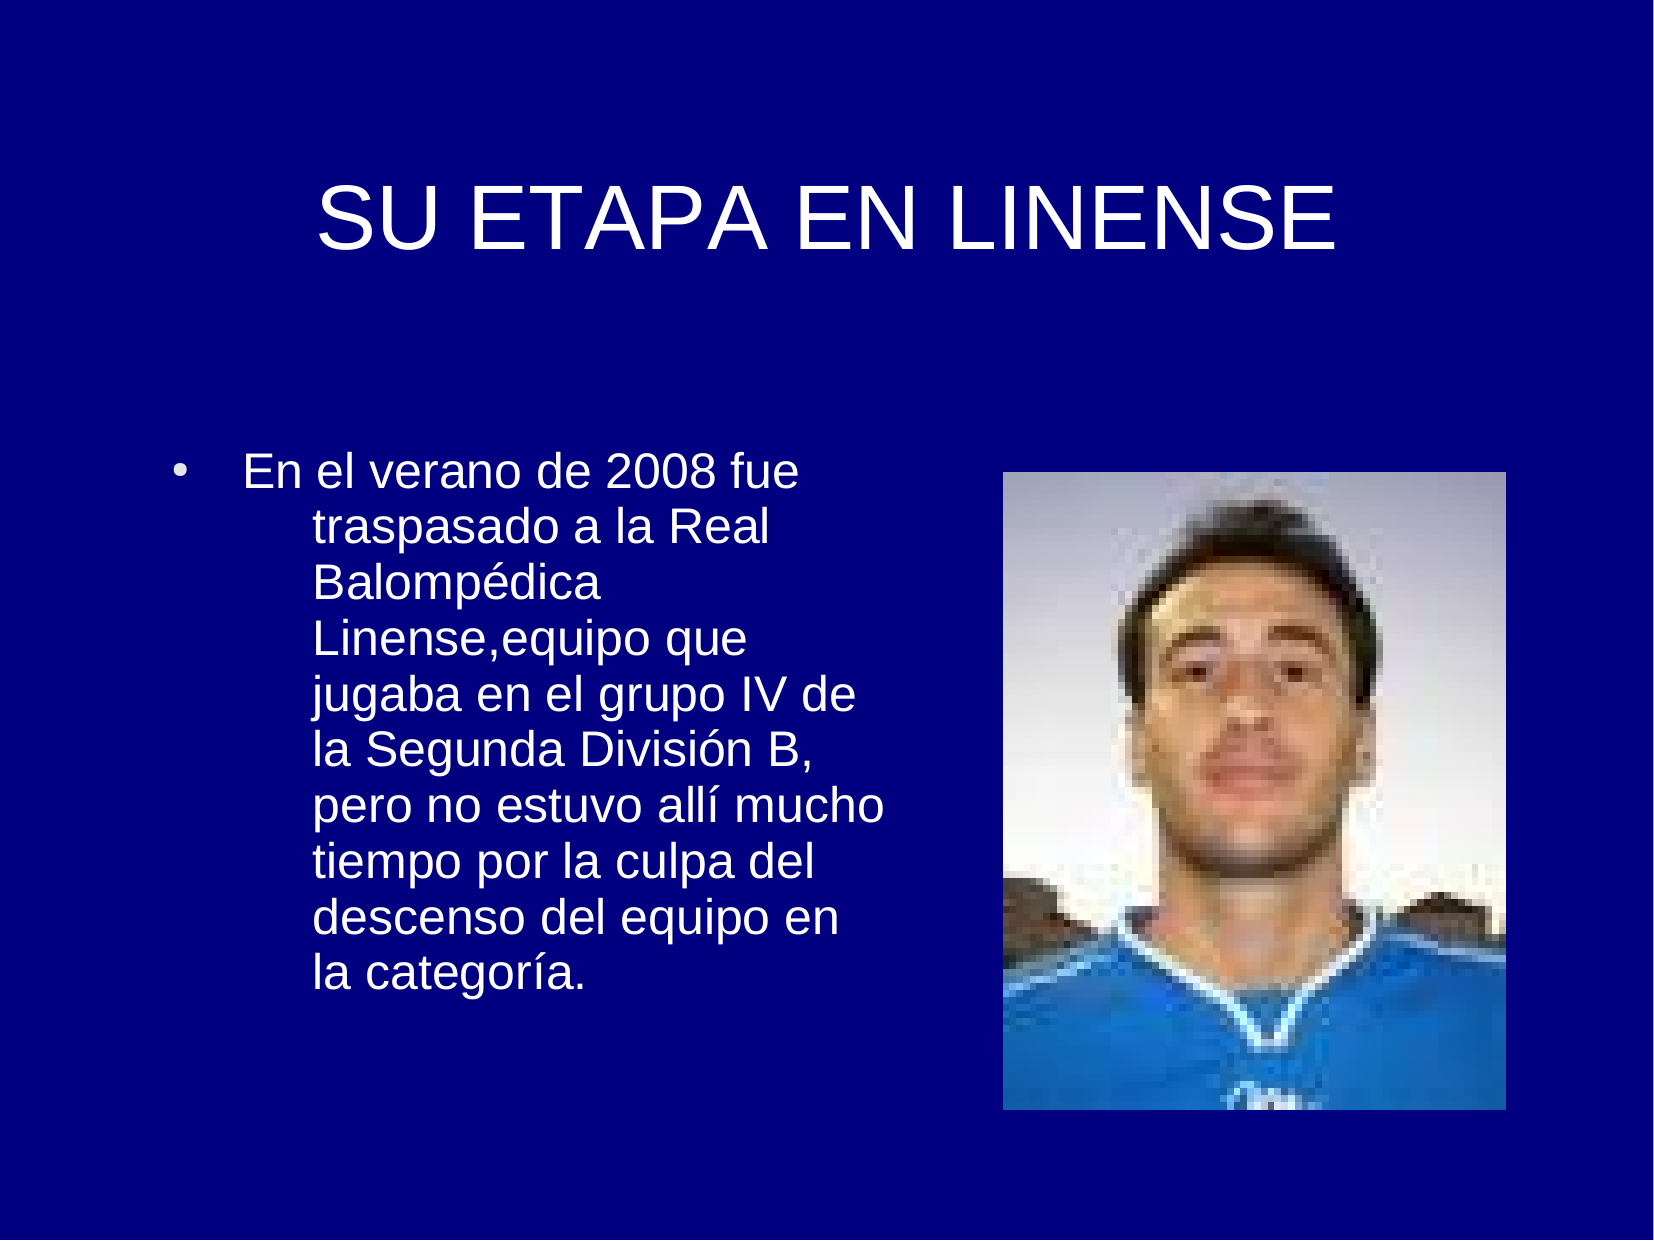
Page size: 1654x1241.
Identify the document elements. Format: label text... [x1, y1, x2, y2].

list En el verano de 2008 fue traspasado a la Real Balompédica Linense,equipo que jugaba en el grupo IV de la Segunda División B, pero no estuvo allí mucho tiempo por la culpa del descenso del equipo en la categoría. [147, 442, 886, 1107]
title SU ETAPA EN LINENSE [121, 114, 1534, 322]
picture [1003, 472, 1506, 1111]
